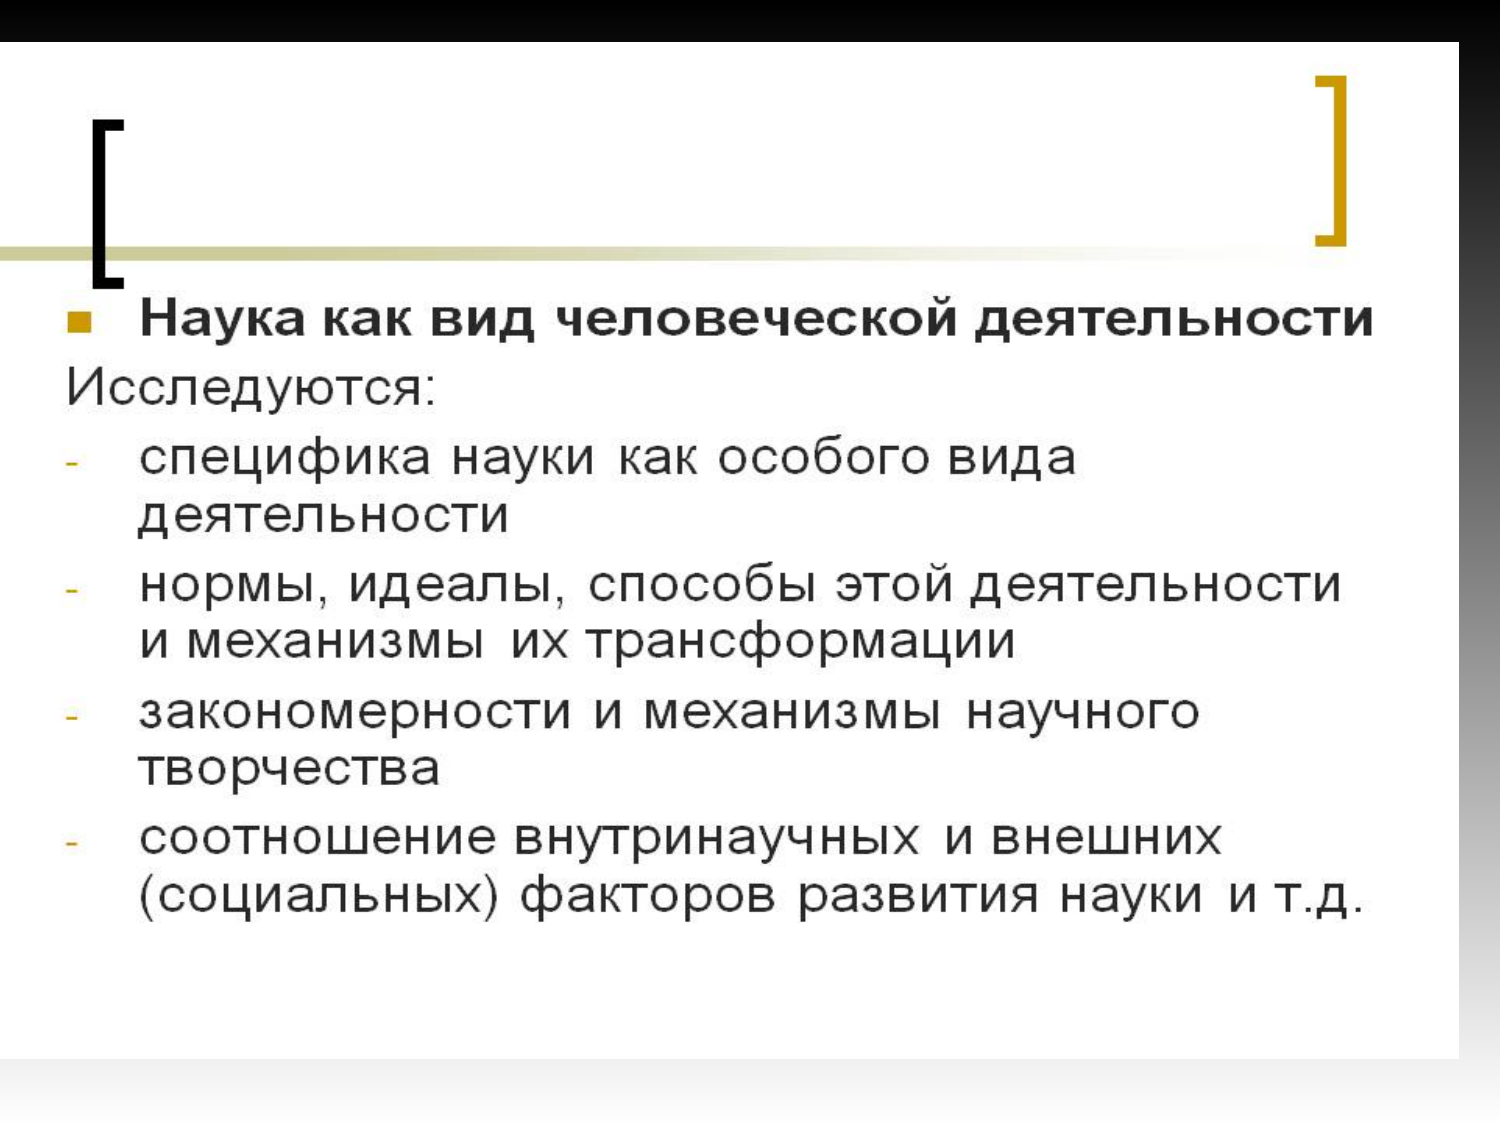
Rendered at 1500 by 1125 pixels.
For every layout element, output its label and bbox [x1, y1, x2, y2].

picture [0, 42, 1459, 1059]
